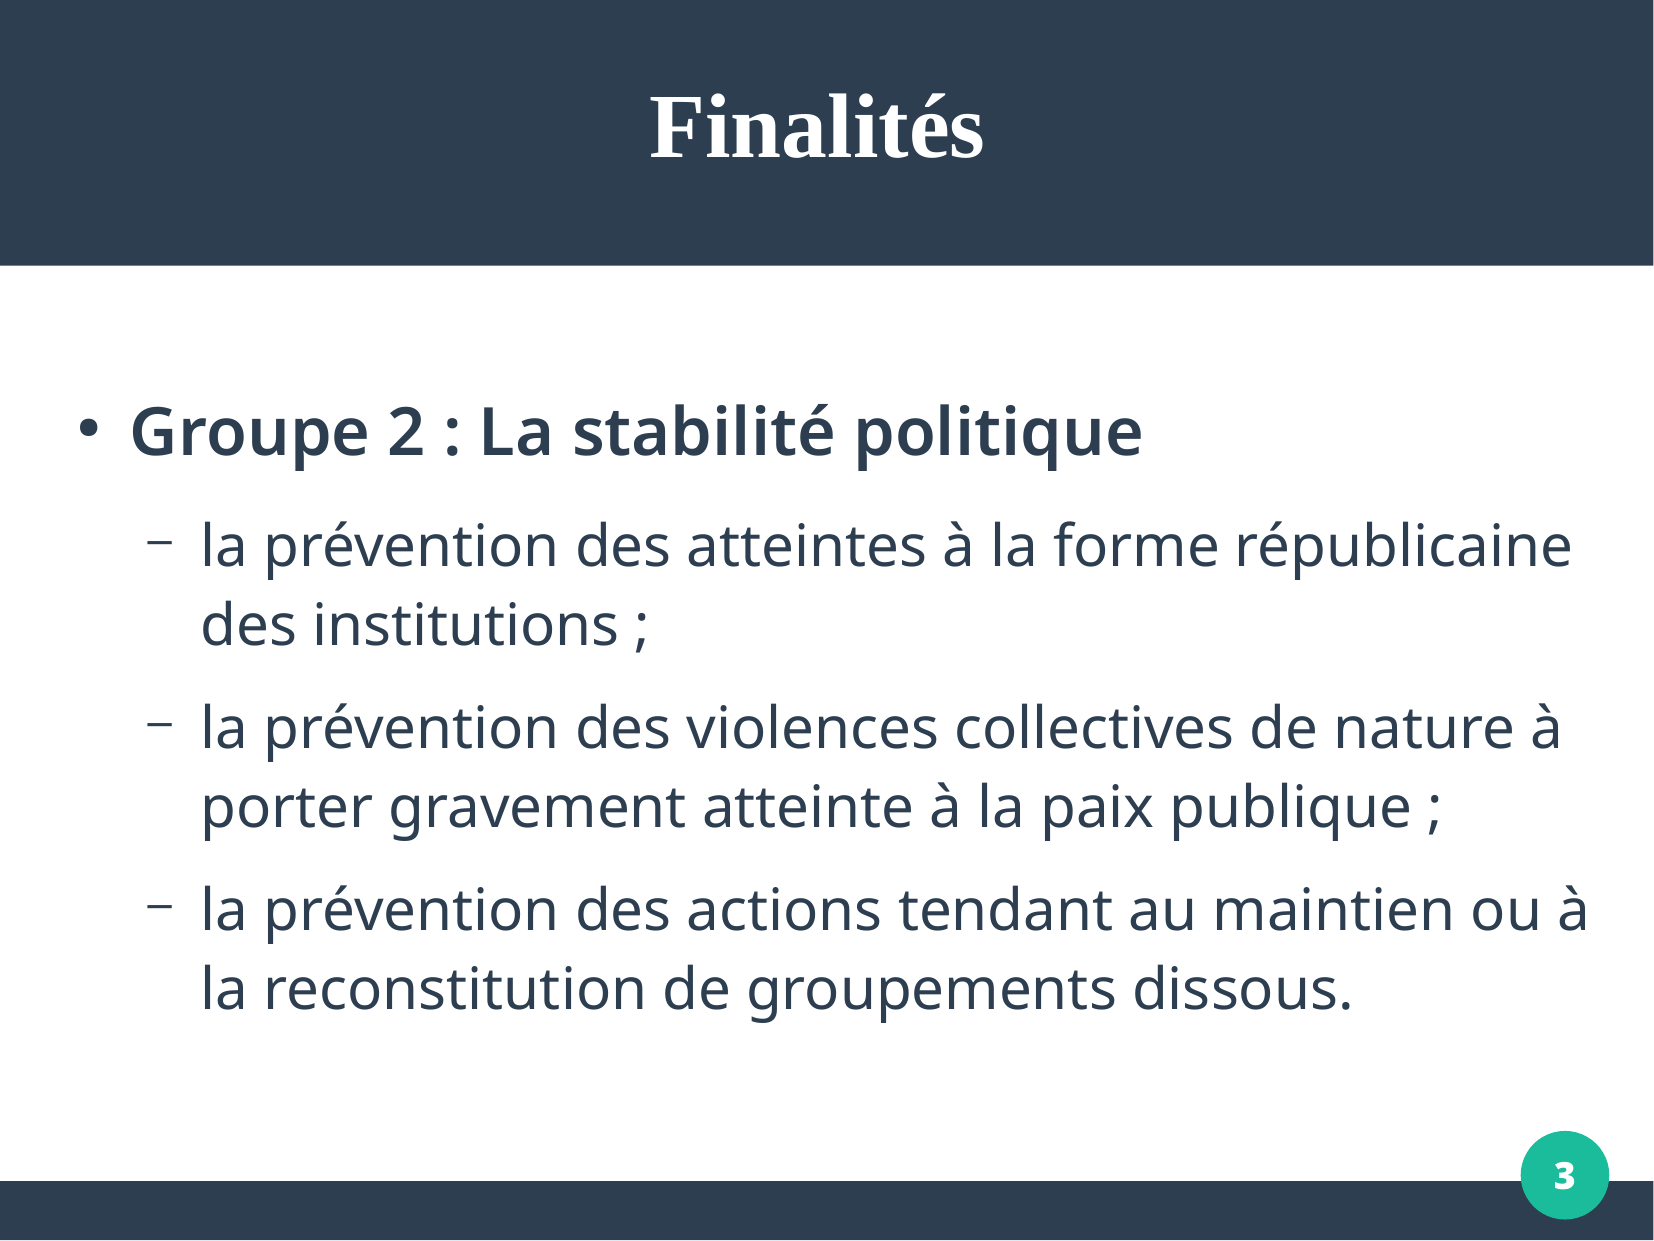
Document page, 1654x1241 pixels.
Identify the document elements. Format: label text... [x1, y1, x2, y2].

list Groupe 2 : La stabilité politique la prévention des atteintes à la forme républicaine des institutions ; la prévention des violences collectives de nature à porter gravement atteinte à la paix publique ; la prévention des actions tendant au maintien ou à la reconstitution de groupements dissous. [59, 383, 1595, 1063]
title Finalités [59, 49, 1595, 207]
